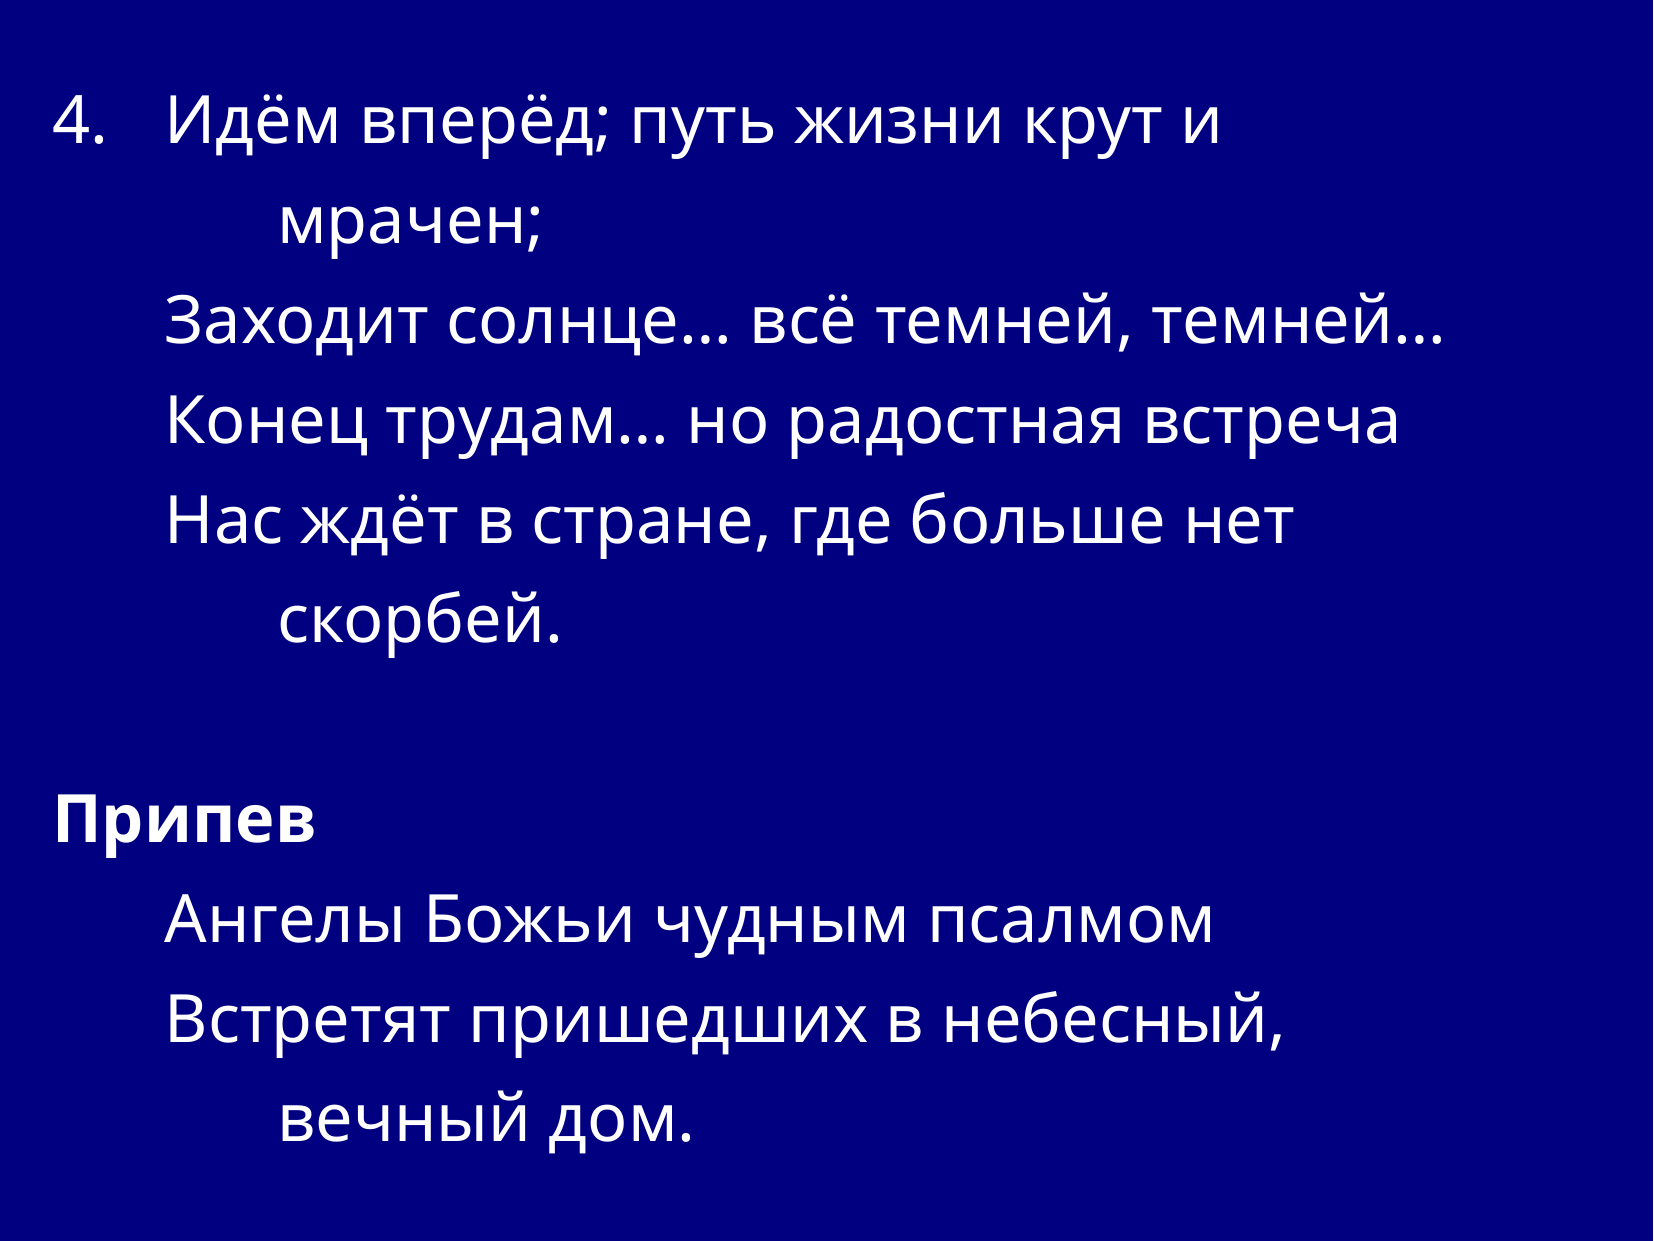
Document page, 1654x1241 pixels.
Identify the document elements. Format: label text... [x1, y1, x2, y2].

text_box 4. Идём вперёд; путь жизни крут и мрачен; Заходит солнце… всё темней, темней… Конец трудам… но радостная встреча Нас ждёт в стране, где больше нет скорбей. Припев Ангелы Божьи чудным псалмом Встретят пришедших в небесный, вечный дом. [37, 56, 1576, 1163]
